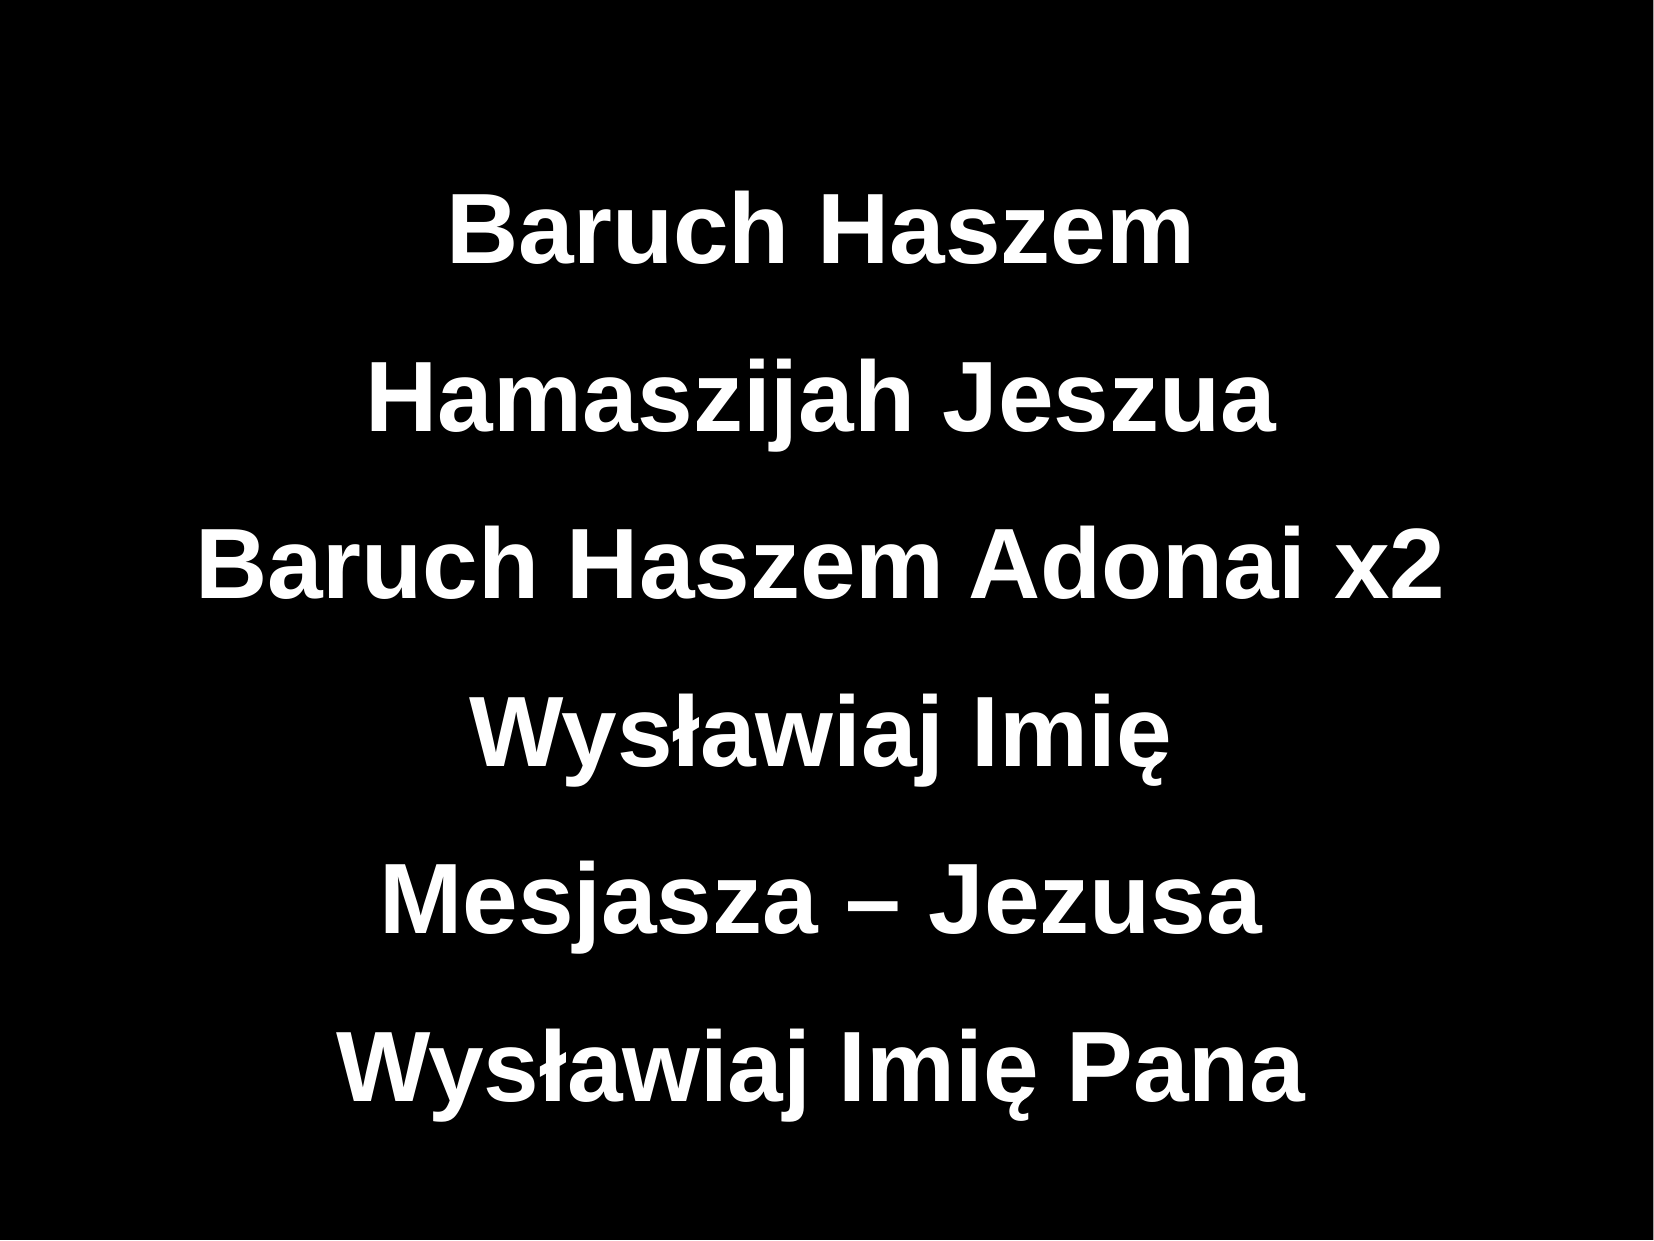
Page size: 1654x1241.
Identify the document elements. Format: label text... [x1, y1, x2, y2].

subtitle Baruch Haszem Hamaszijah Jeszua Baruch Haszem Adonai x2 Wysławiaj Imię Mesjasza – Jezusa Wysławiaj Imię Pana [0, 0, 1642, 1241]
